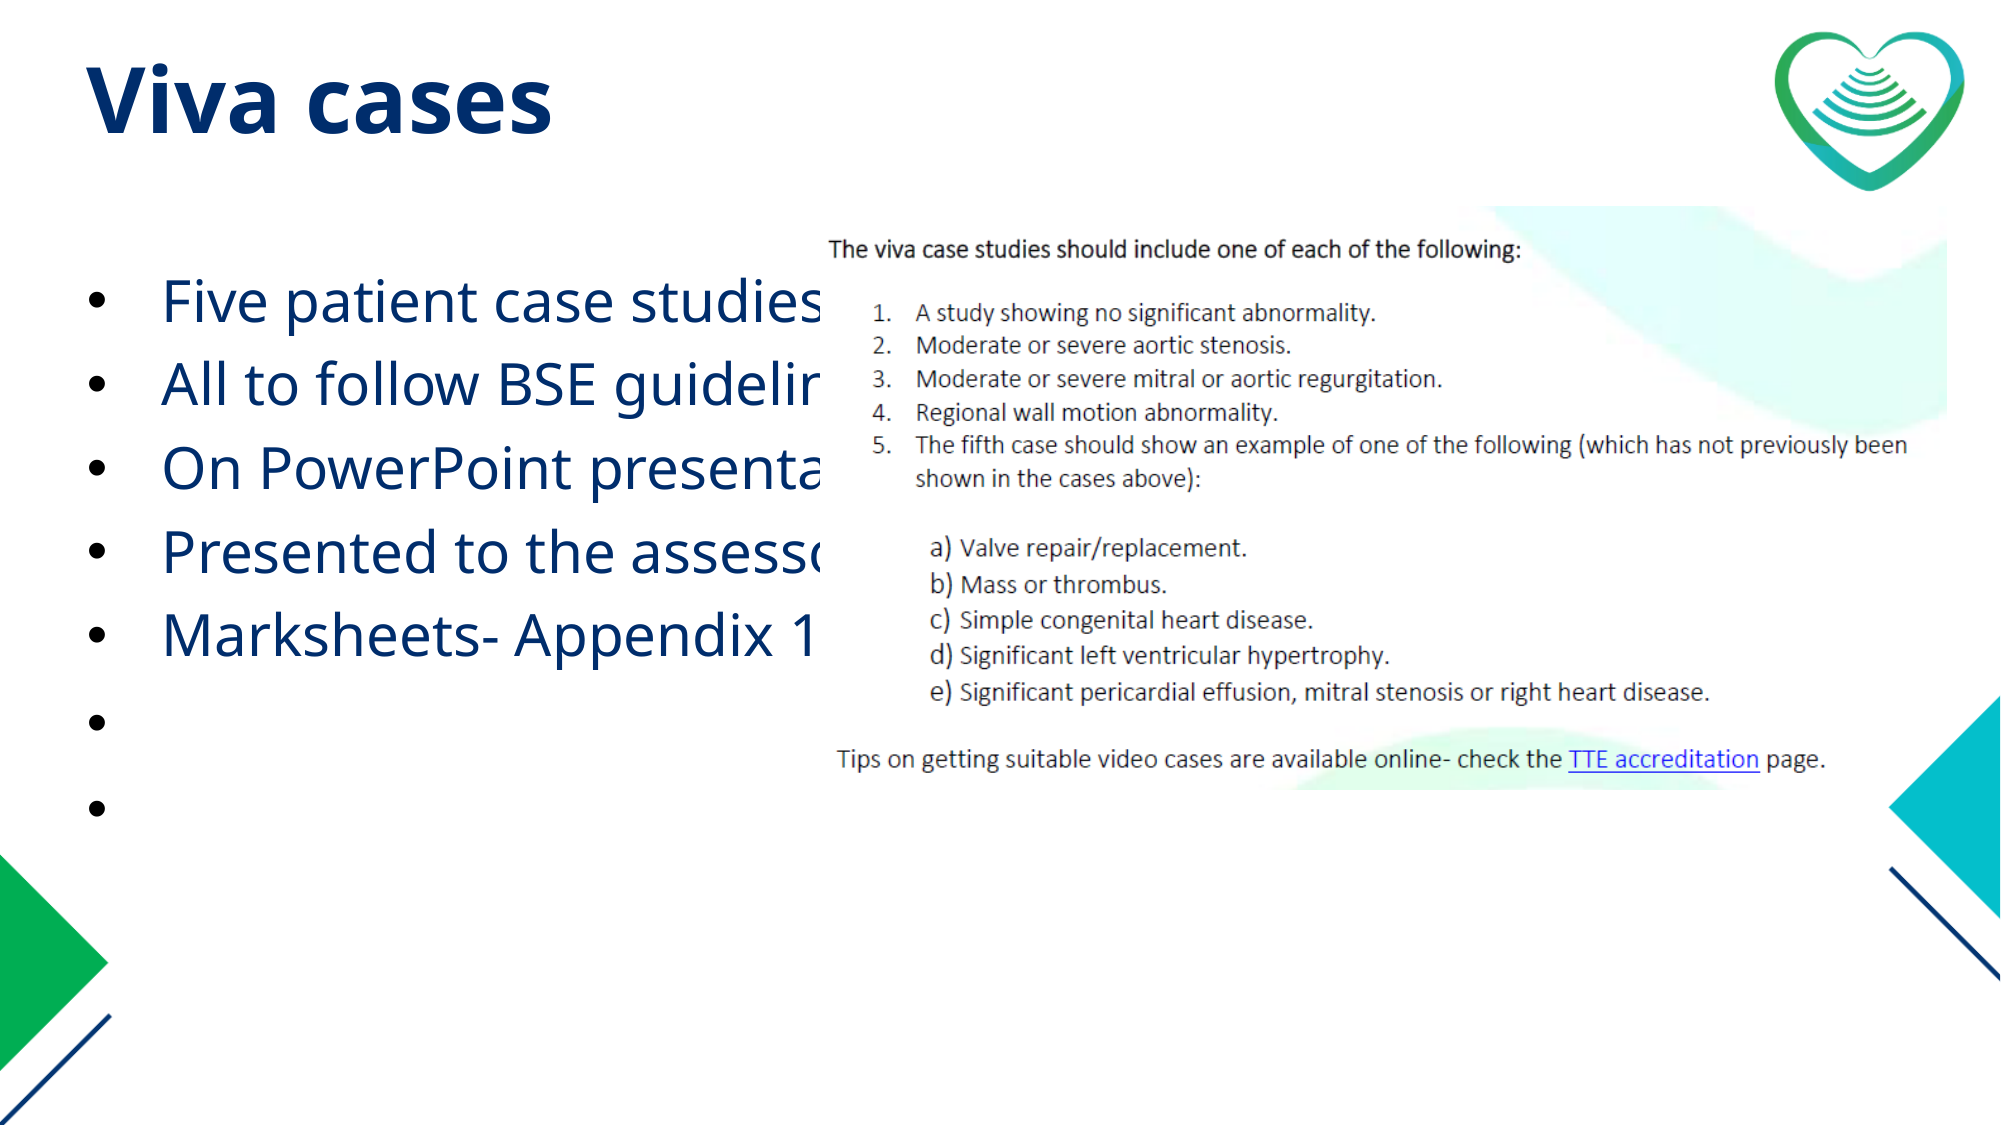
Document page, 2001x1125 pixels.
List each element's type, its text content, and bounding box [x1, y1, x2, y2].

list Five patient case studies All to follow BSE guidelines. On PowerPoint presentations. Presented to the assessor on the assessment day. Marksheets- Appendix 11 [71, 227, 798, 919]
title Viva cases [71, 46, 1797, 265]
picture [820, 206, 1947, 790]
